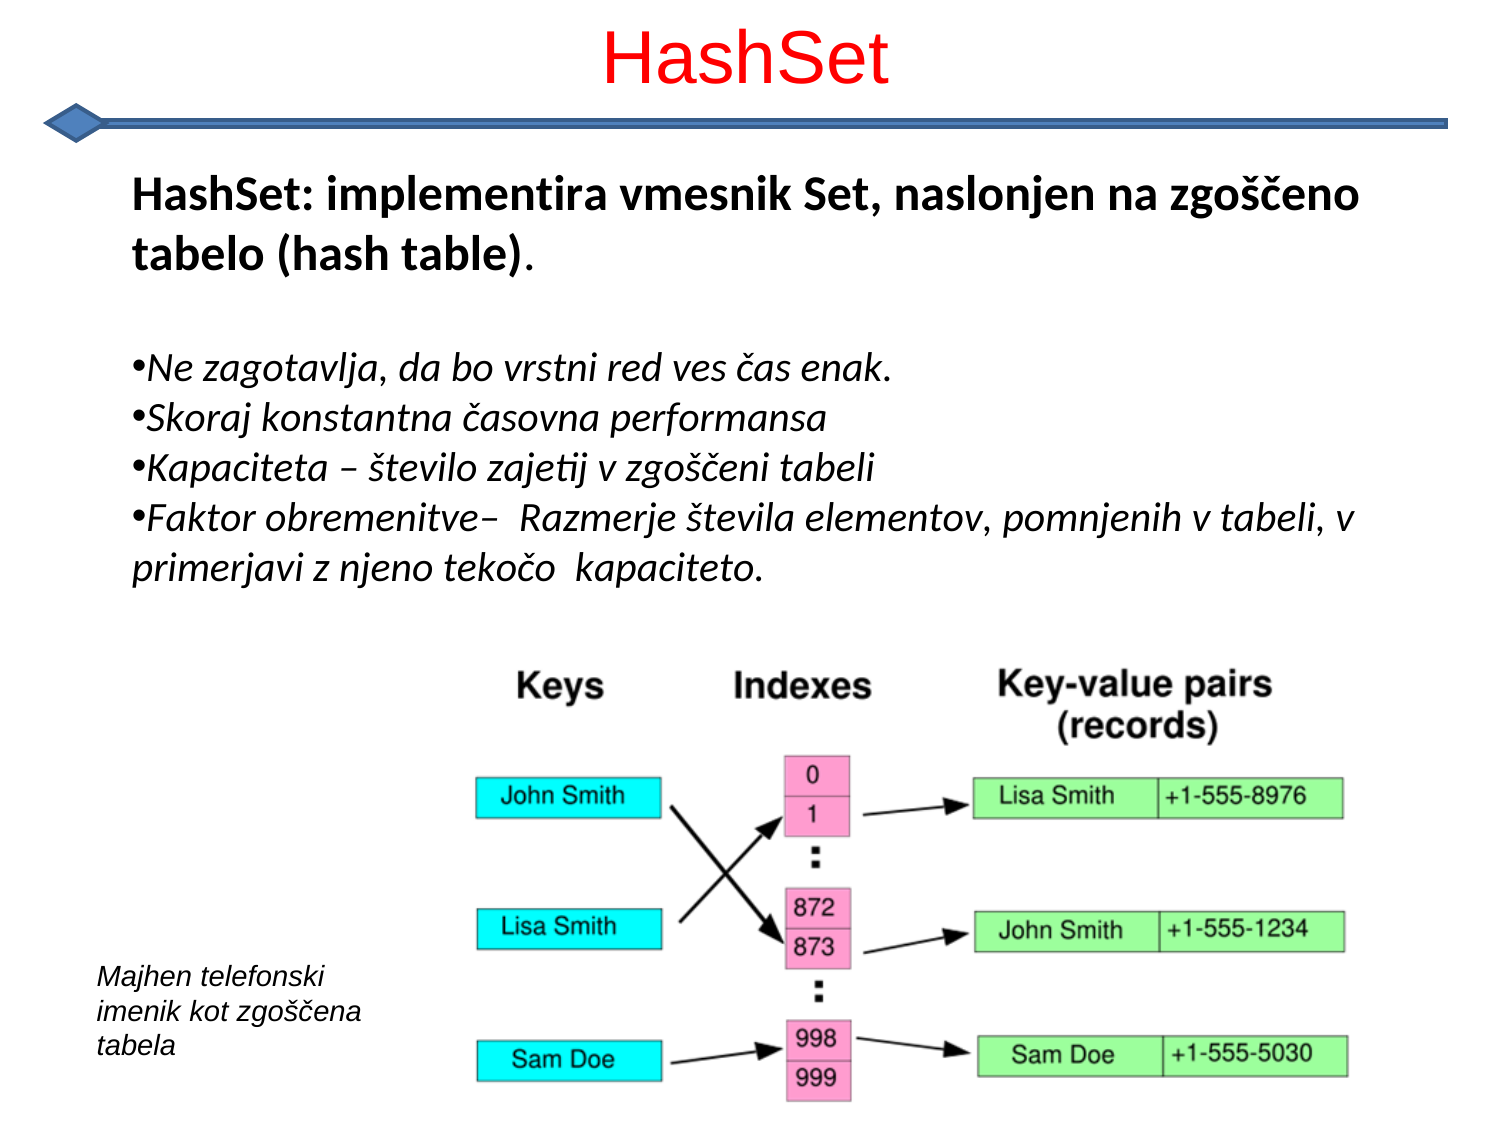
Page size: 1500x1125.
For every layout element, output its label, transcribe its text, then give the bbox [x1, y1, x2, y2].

title HashSet [70, 0, 1421, 108]
picture [457, 659, 1372, 1125]
text_box Majhen telefonski imenik kot zgoščena tabela [81, 949, 387, 1070]
text_box HashSet: implementira vmesnik Set, naslonjen na zgoščeno tabelo (hash table). Ne zagotavlja, da bo vrstni red ves čas enak. Skoraj konstantna časovna performansa Kapaciteta – število zajetij v zgoščeni tabeli Faktor obremenitve– Razmerje števila elementov, pomnjenih v tabeli, v primerjavi z njeno tekočo kapaciteto. [117, 152, 1395, 598]
